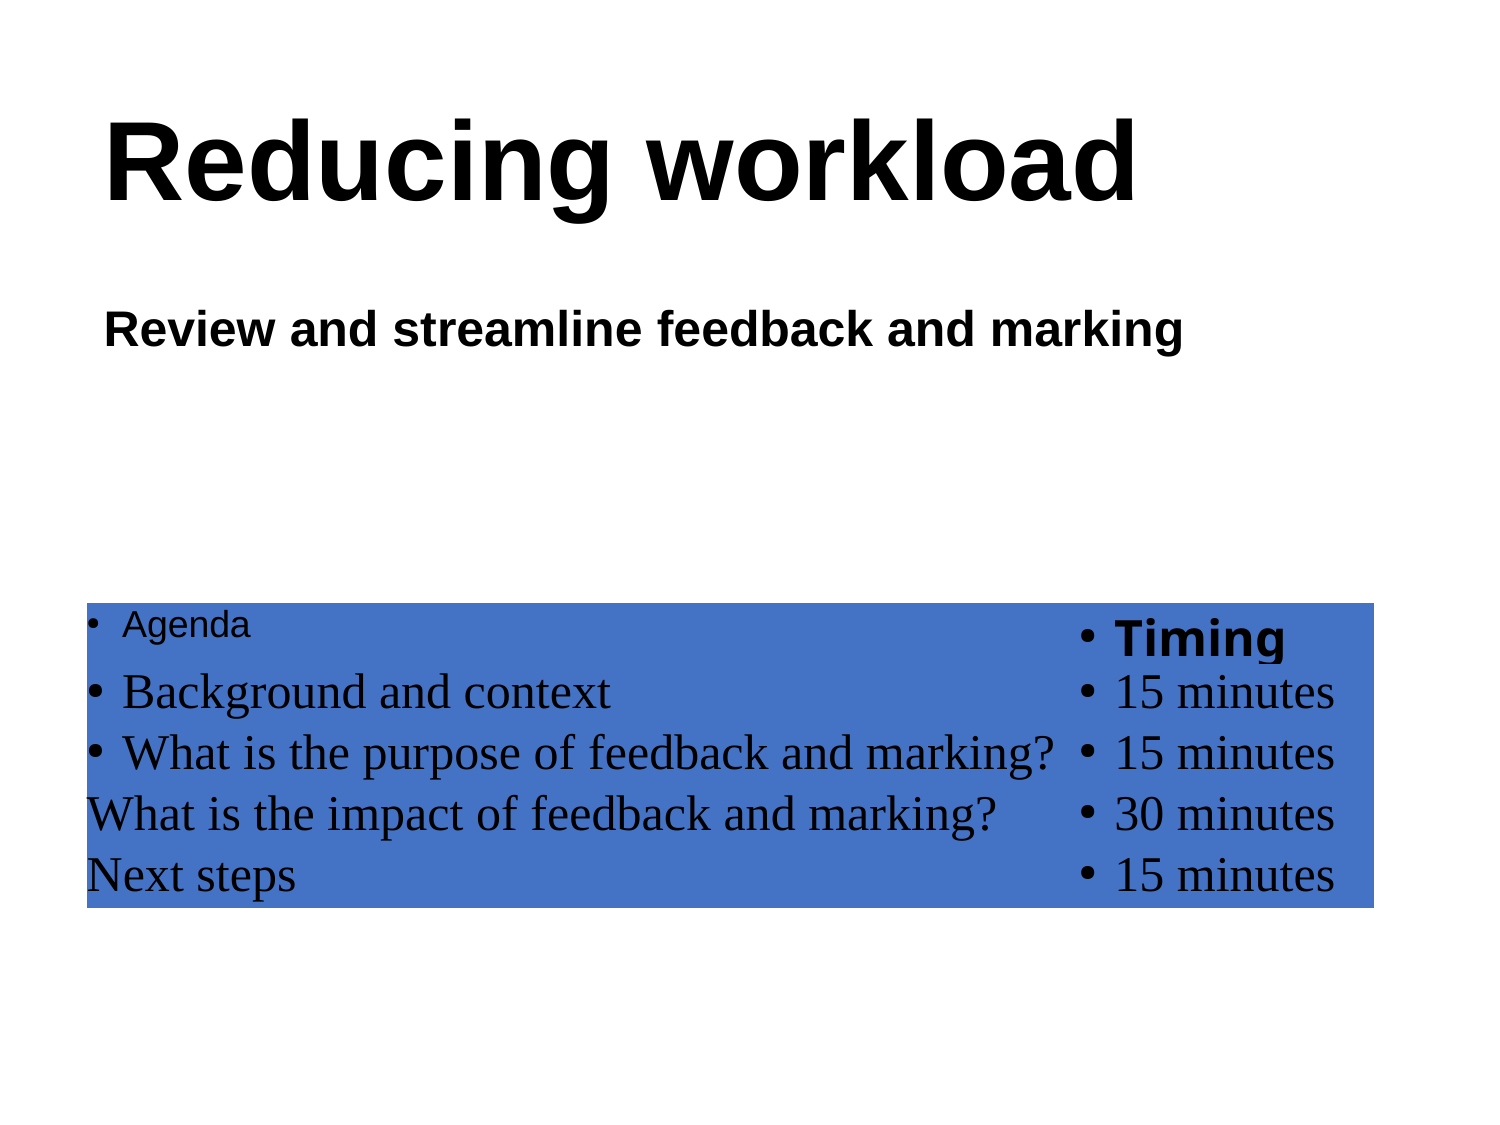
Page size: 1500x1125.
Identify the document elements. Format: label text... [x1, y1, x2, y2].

table_cell Next steps [87, 847, 1079, 908]
table_cell Background and context [87, 664, 1079, 725]
table_cell 15 minutes [1079, 847, 1374, 908]
table_header Timing [1265, 634, 1276, 651]
table_header Agenda [87, 603, 1079, 664]
table_cell 30 minutes [1079, 786, 1374, 847]
table_header Timing [1079, 603, 1374, 664]
title Reducing workload [88, 19, 1424, 288]
table_cell What is the purpose of feedback and marking? [87, 725, 1079, 786]
text_box Review and streamline feedback and marking [88, 288, 1424, 365]
table_cell 15 minutes [1079, 725, 1374, 786]
table_cell What is the impact of feedback and marking? [87, 786, 1079, 847]
table_cell 15 minutes [1079, 664, 1374, 725]
